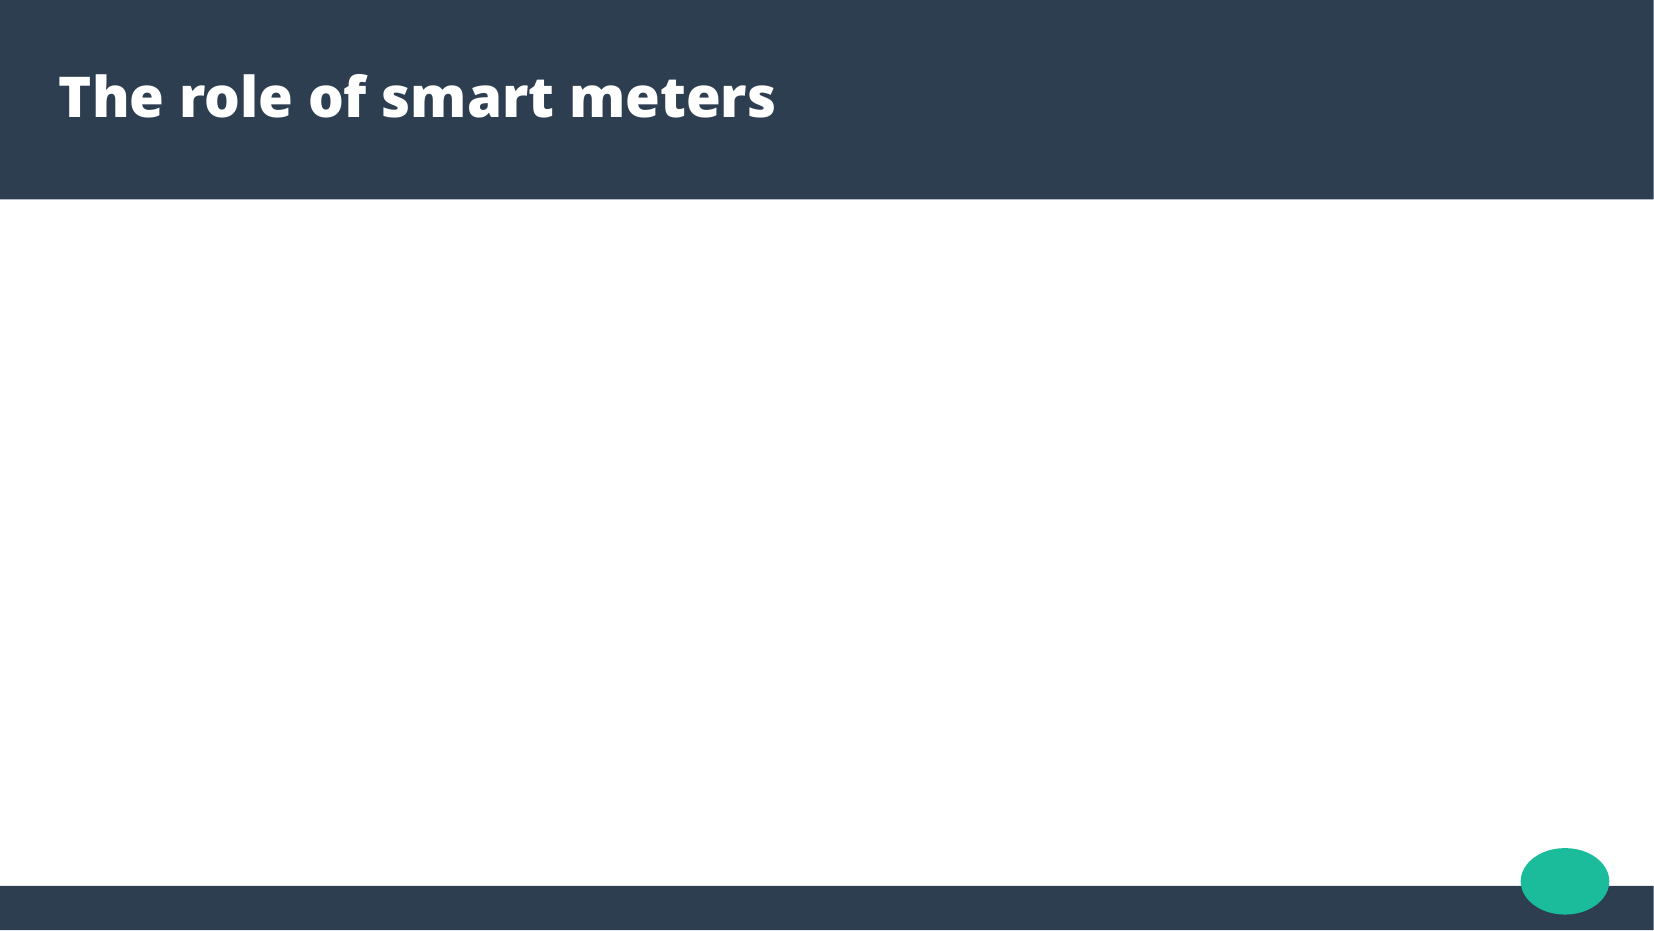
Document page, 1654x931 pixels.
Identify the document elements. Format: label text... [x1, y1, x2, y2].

title The role of smart meters [59, 37, 1595, 155]
